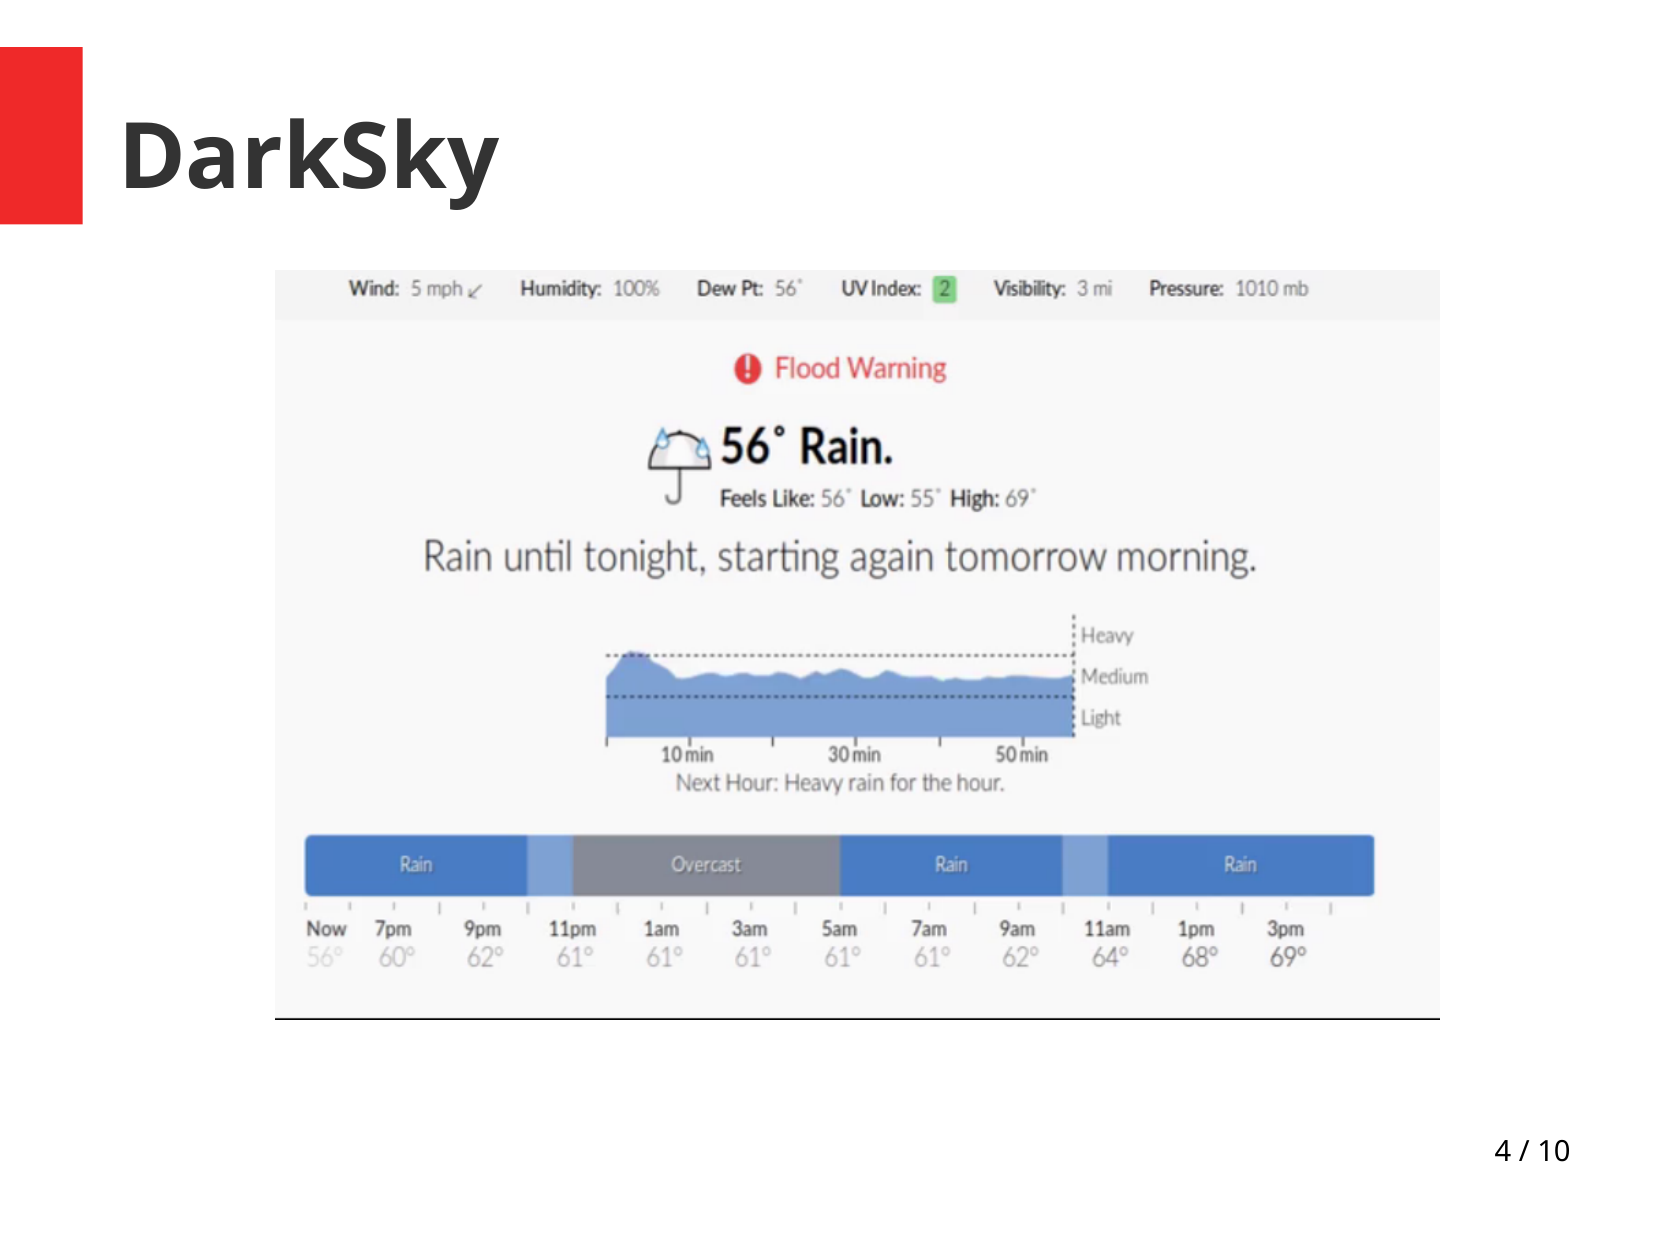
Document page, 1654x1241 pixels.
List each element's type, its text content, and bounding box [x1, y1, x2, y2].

title DarkSky [118, 49, 1571, 257]
text_box [275, 270, 1441, 1020]
